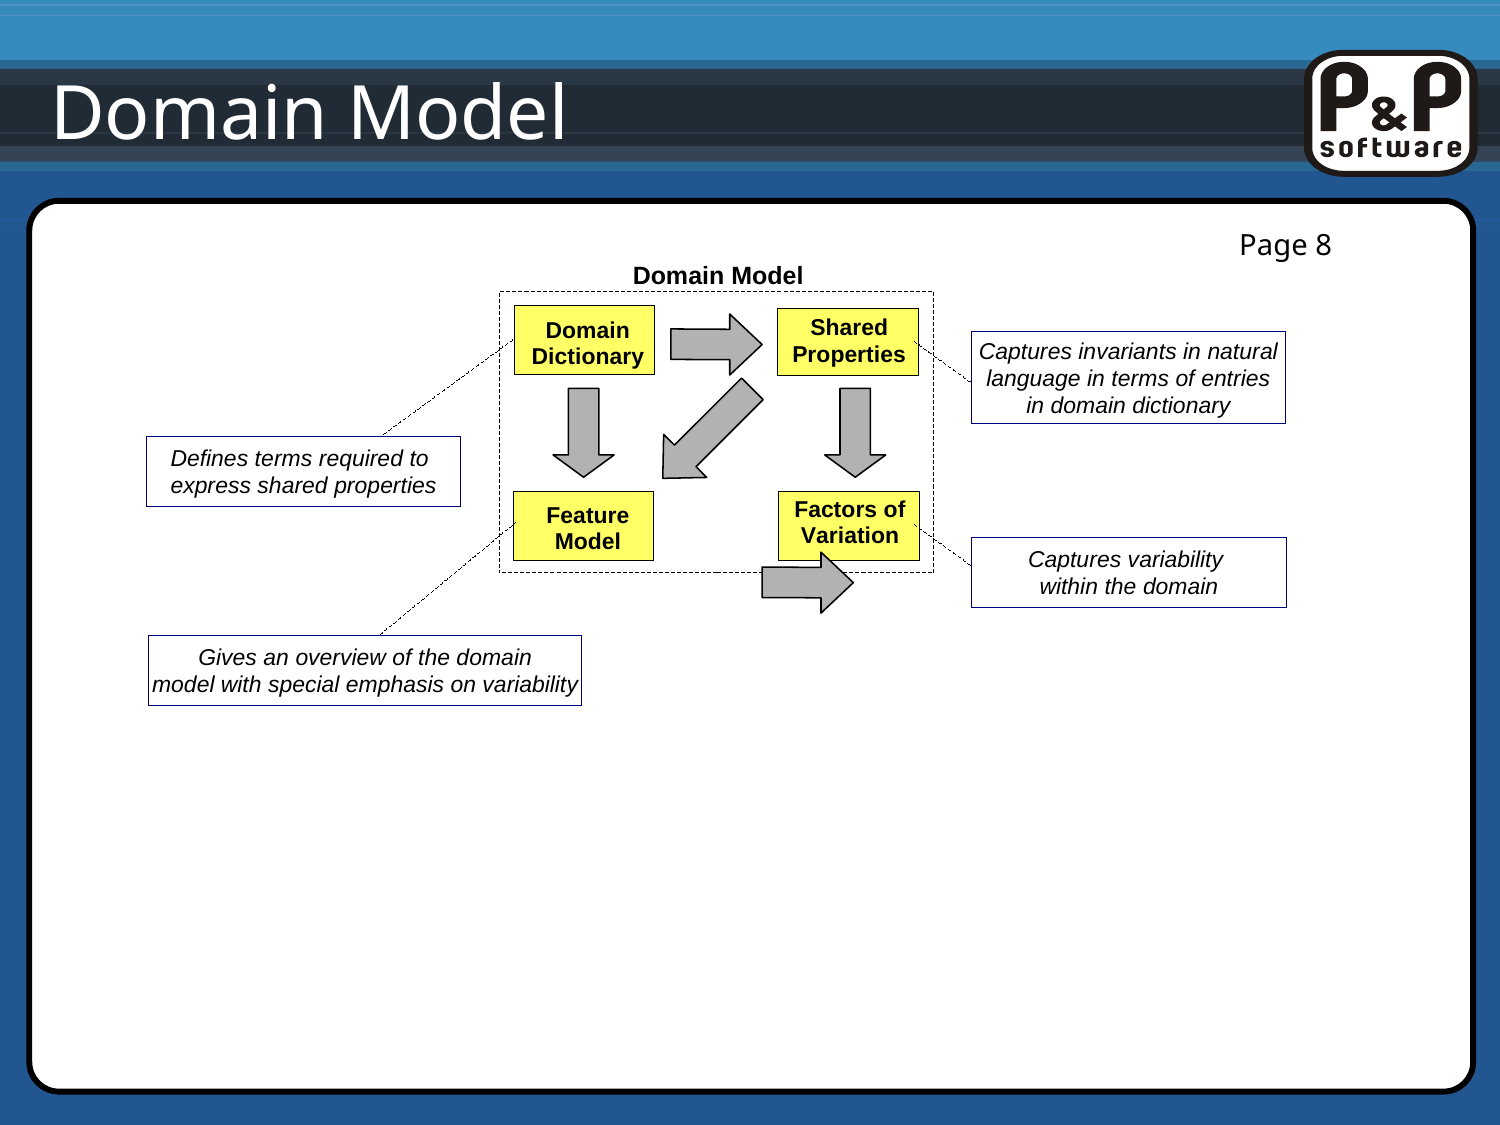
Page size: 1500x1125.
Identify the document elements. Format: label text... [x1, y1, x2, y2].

text_box Factors of Variation [794, 495, 907, 563]
text_box [514, 305, 633, 375]
picture [0, 0, 1500, 239]
text_box [762, 552, 854, 614]
text_box [662, 378, 764, 479]
text_box Shared Properties [792, 313, 907, 381]
text_box [777, 326, 792, 376]
text_box Captures invariants in natural language in terms of entries in domain dictionary [971, 331, 1286, 424]
text_box Captures variability within the domain [971, 537, 1287, 608]
text_box [553, 388, 615, 478]
text_box [778, 491, 920, 561]
text_box [513, 491, 654, 561]
text_box Feature Model [546, 501, 646, 569]
text_box [805, 308, 919, 376]
text_box Defines terms required to express shared properties [146, 436, 461, 507]
text_box Domain Dictionary [531, 316, 644, 383]
text_box [670, 326, 763, 376]
text_box Domain Model [633, 260, 805, 326]
text_box [644, 326, 655, 375]
text_box Gives an overview of the domain model with special emphasis on variability [148, 635, 582, 706]
text_box [824, 388, 886, 478]
title Domain Model [50, 16, 1091, 204]
